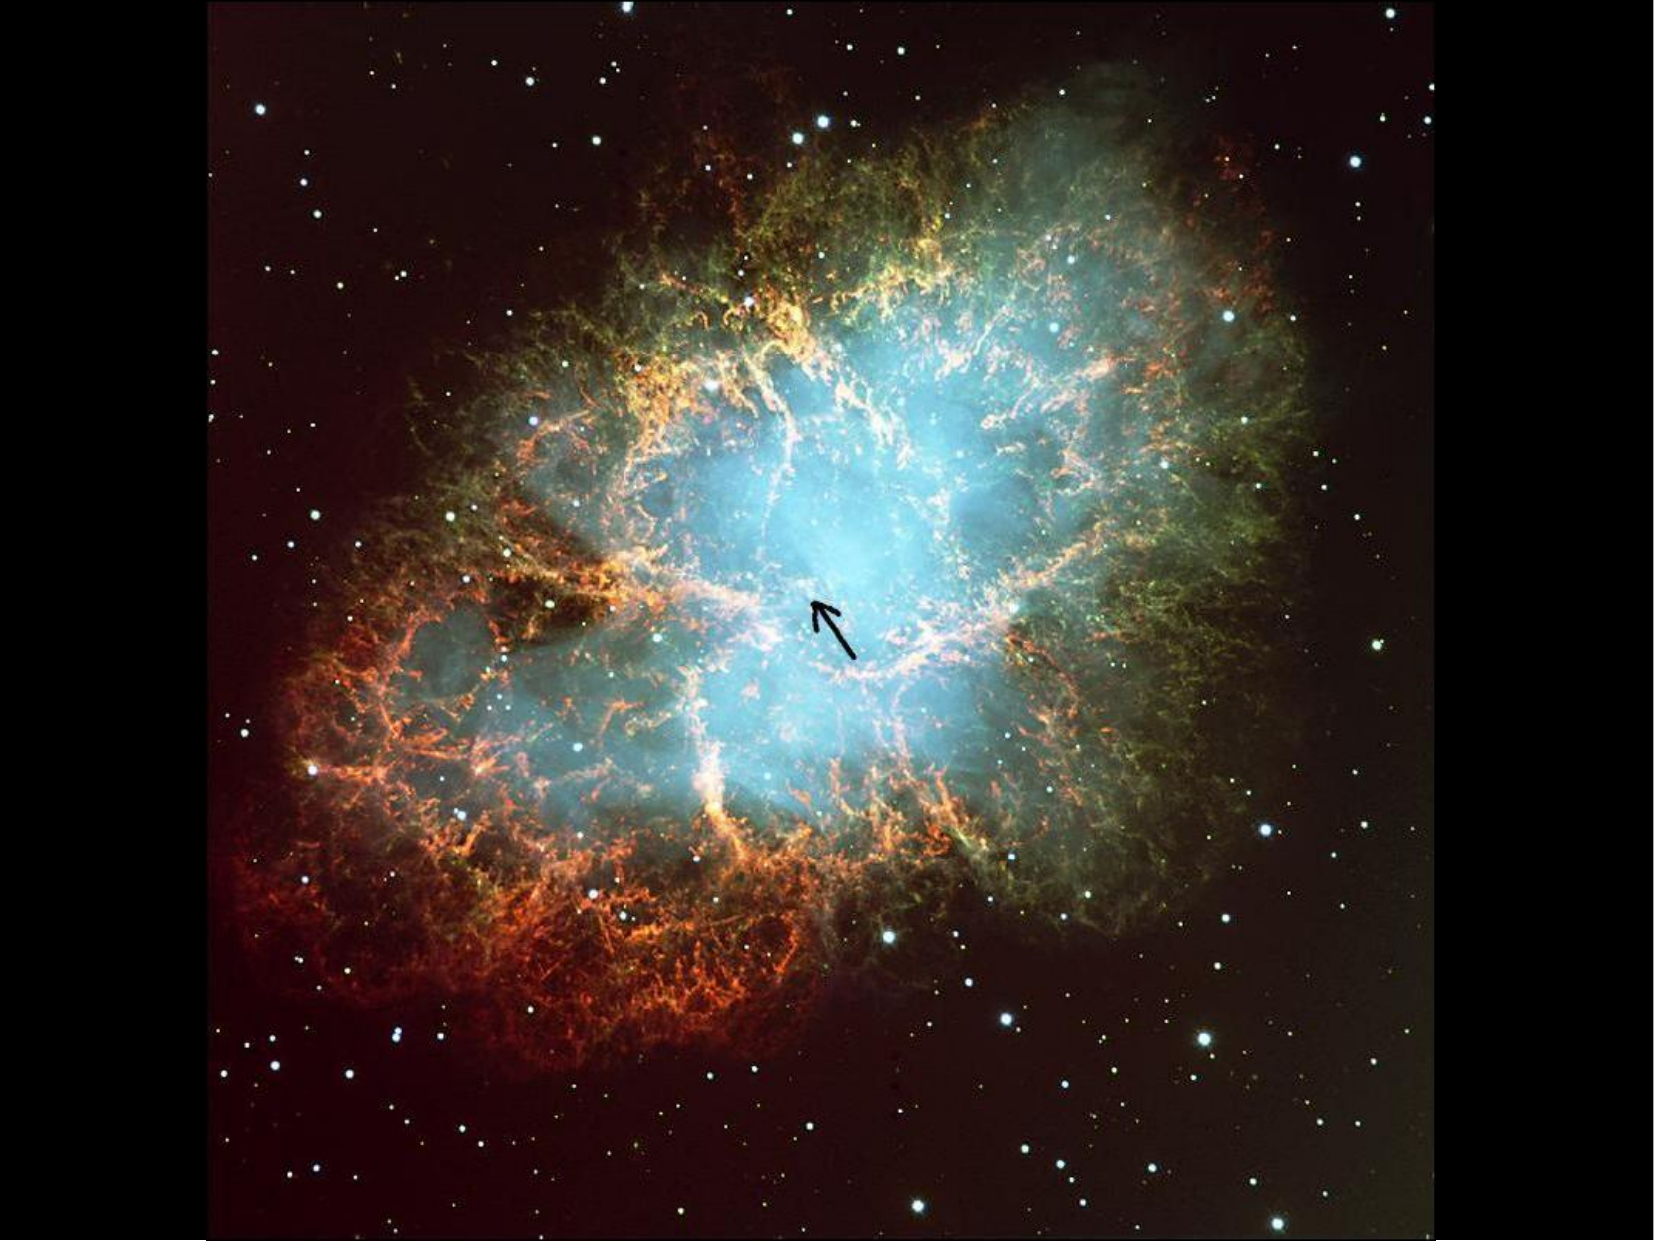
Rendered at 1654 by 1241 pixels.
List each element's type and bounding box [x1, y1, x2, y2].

picture [206, 0, 1436, 1241]
